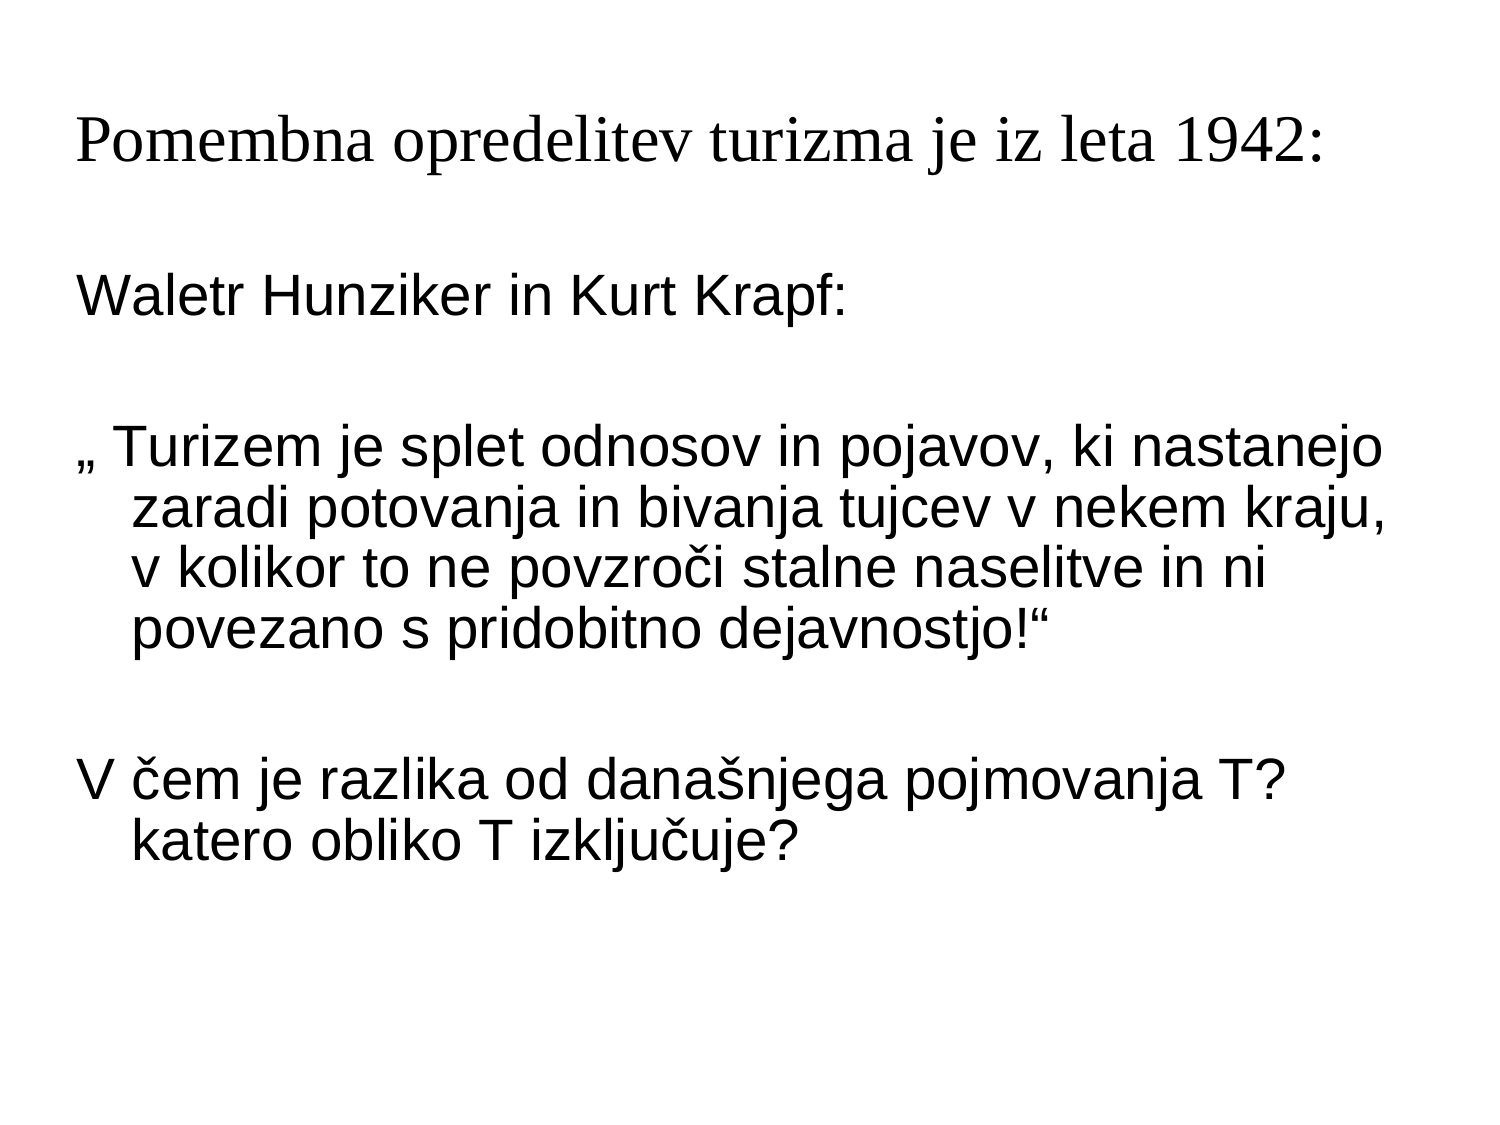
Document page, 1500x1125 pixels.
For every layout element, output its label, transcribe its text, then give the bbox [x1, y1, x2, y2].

list Waletr Hunziker in Kurt Krapf: „ Turizem je splet odnosov in pojavov, ki nastanejo zaradi potovanja in bivanja tujcev v nekem kraju, v kolikor to ne povzroči stalne naselitve in ni povezano s pridobitno dejavnostjo!“ V čem je razlika od današnjega pojmovanja T? katero obliko T izključuje? [76, 267, 1427, 1059]
title Pomembna opredelitev turizma je iz leta 1942: [75, 28, 1425, 249]
